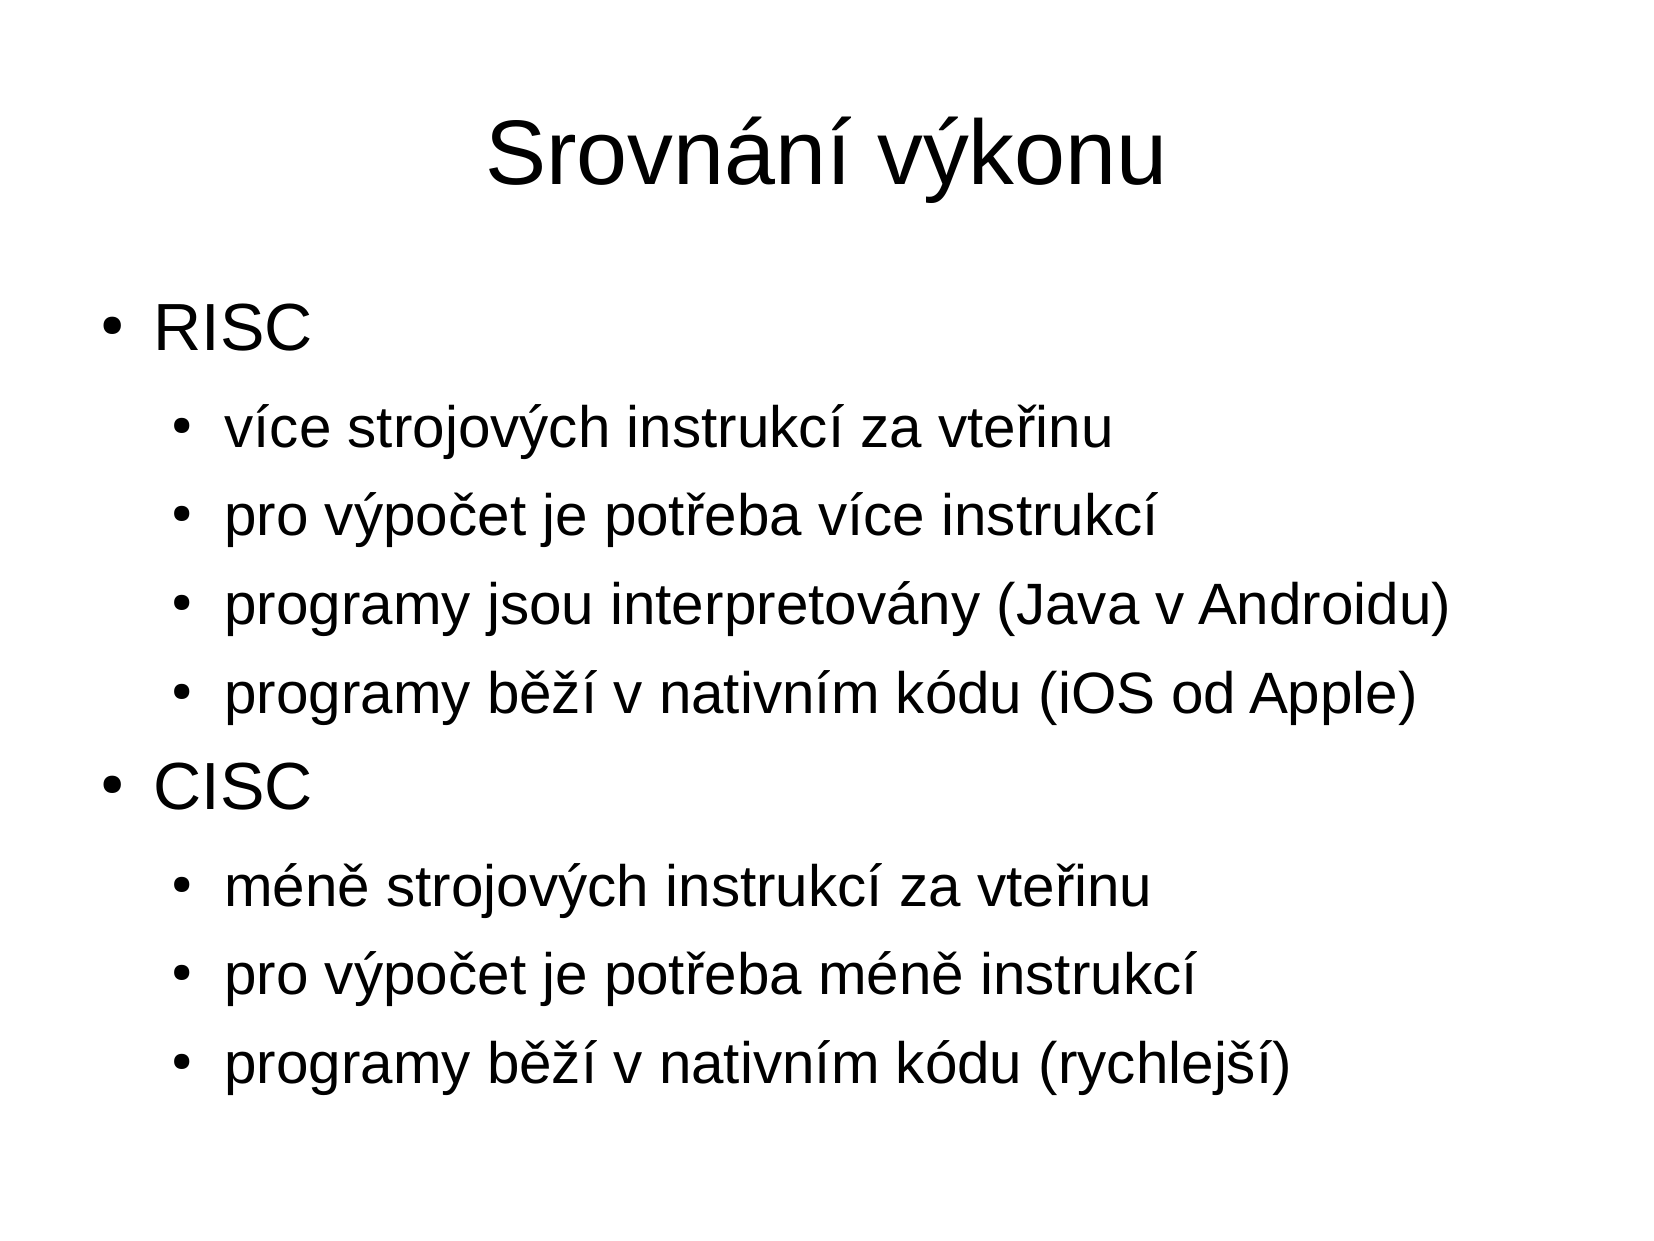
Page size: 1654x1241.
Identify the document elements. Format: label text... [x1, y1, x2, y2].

list RISC více strojových instrukcí za vteřinu pro výpočet je potřeba více instrukcí programy jsou interpretovány (Java v Androidu) programy běží v nativním kódu (iOS od Apple) CISC méně strojových instrukcí za vteřinu pro výpočet je potřeba méně instrukcí programy běží v nativním kódu (rychlejší) [82, 290, 1571, 1109]
title Srovnání výkonu [82, 49, 1571, 257]
